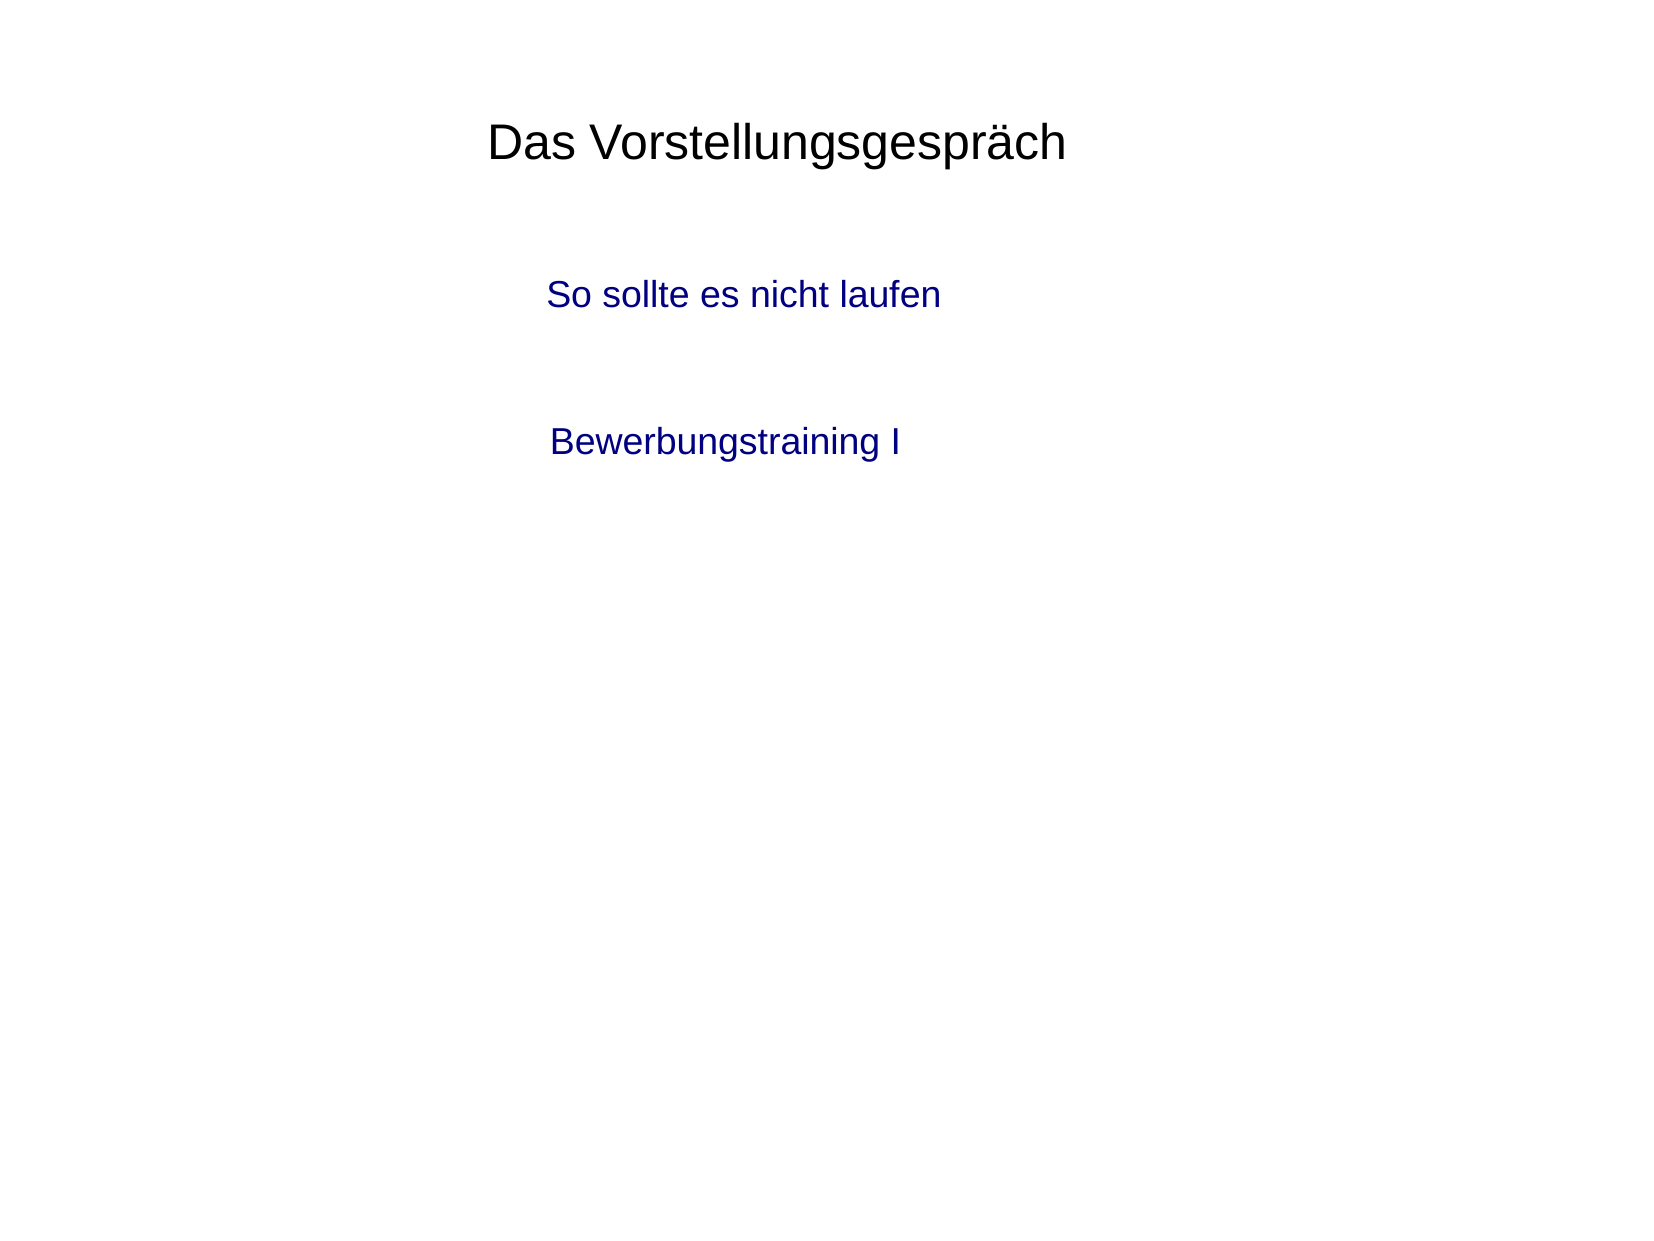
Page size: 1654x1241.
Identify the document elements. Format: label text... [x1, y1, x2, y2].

text_box Das Vorstellungsgespräch [472, 106, 1123, 178]
text_box Bewerbungstraining I [535, 413, 916, 471]
text_box So sollte es nicht laufen [531, 265, 957, 323]
